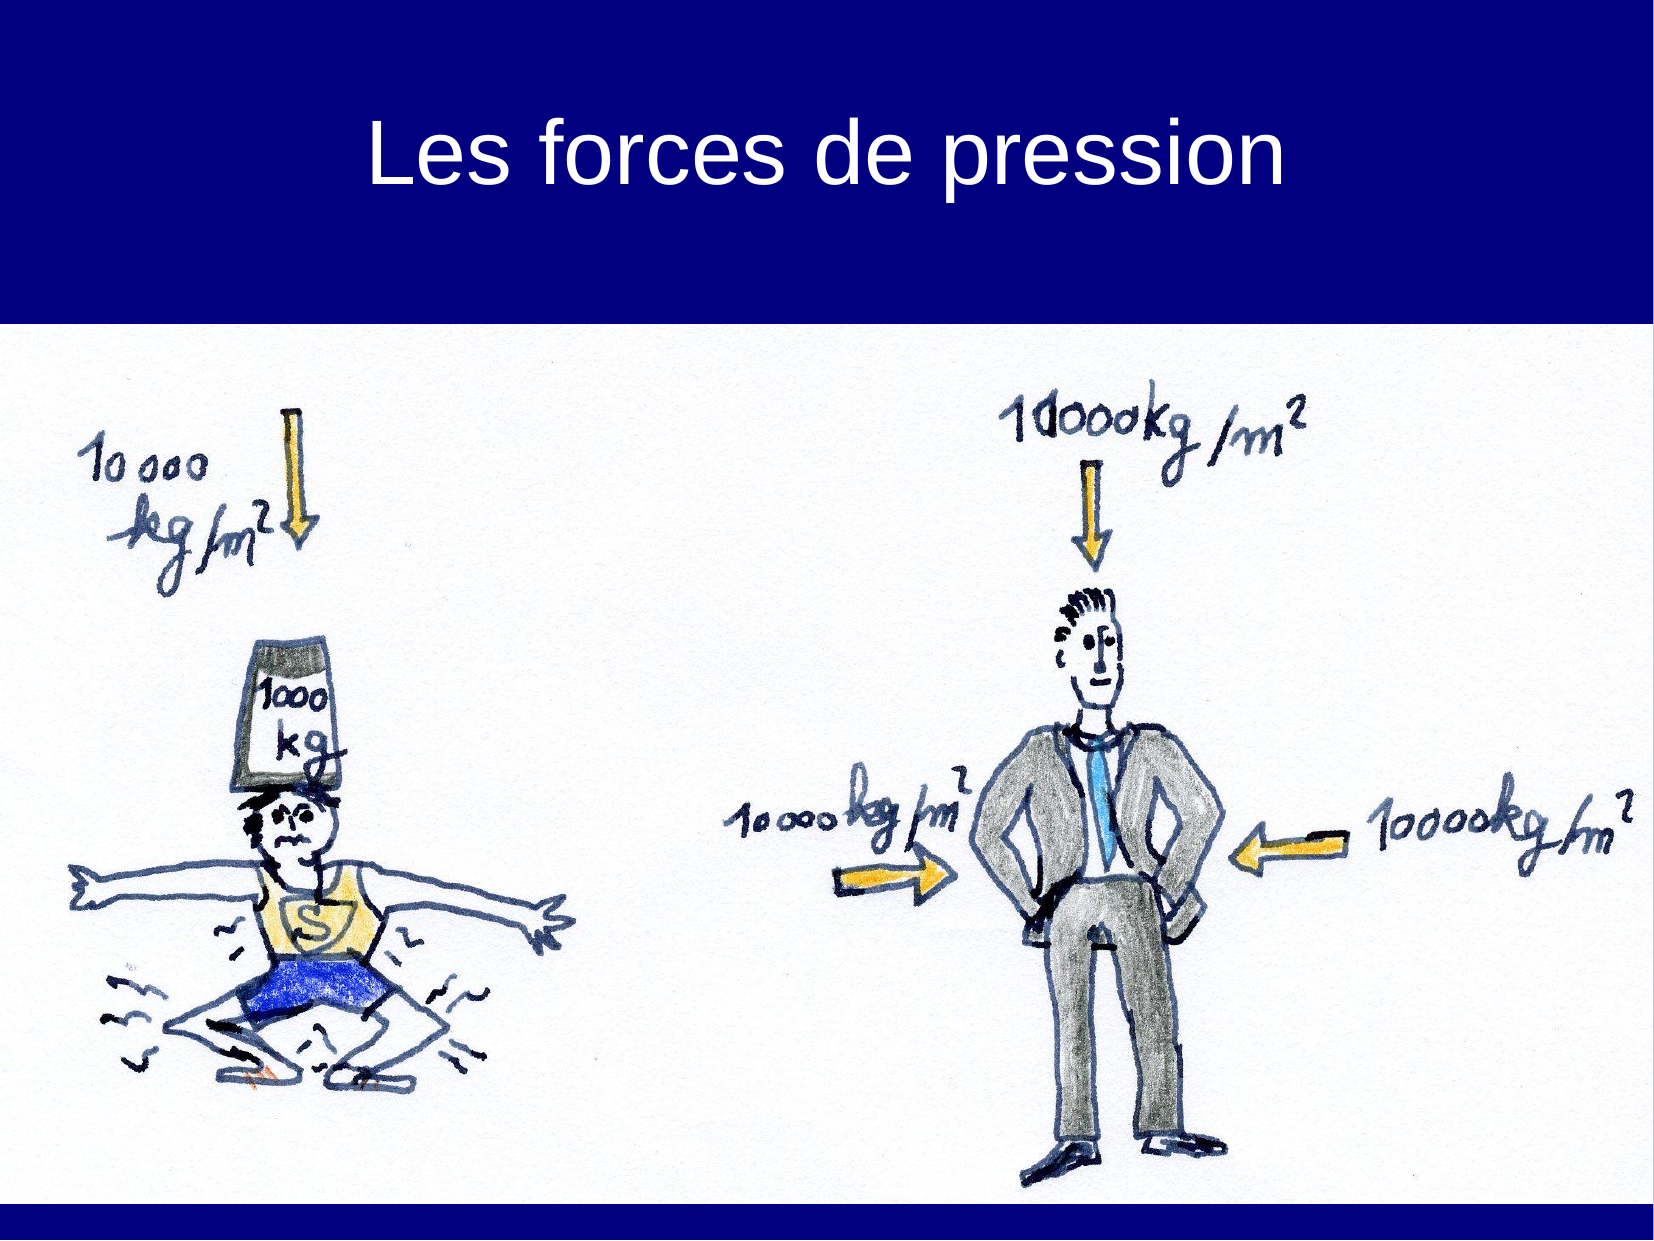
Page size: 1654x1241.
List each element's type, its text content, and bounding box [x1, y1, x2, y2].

picture [0, 324, 1654, 1204]
title Les forces de pression [82, 49, 1571, 257]
